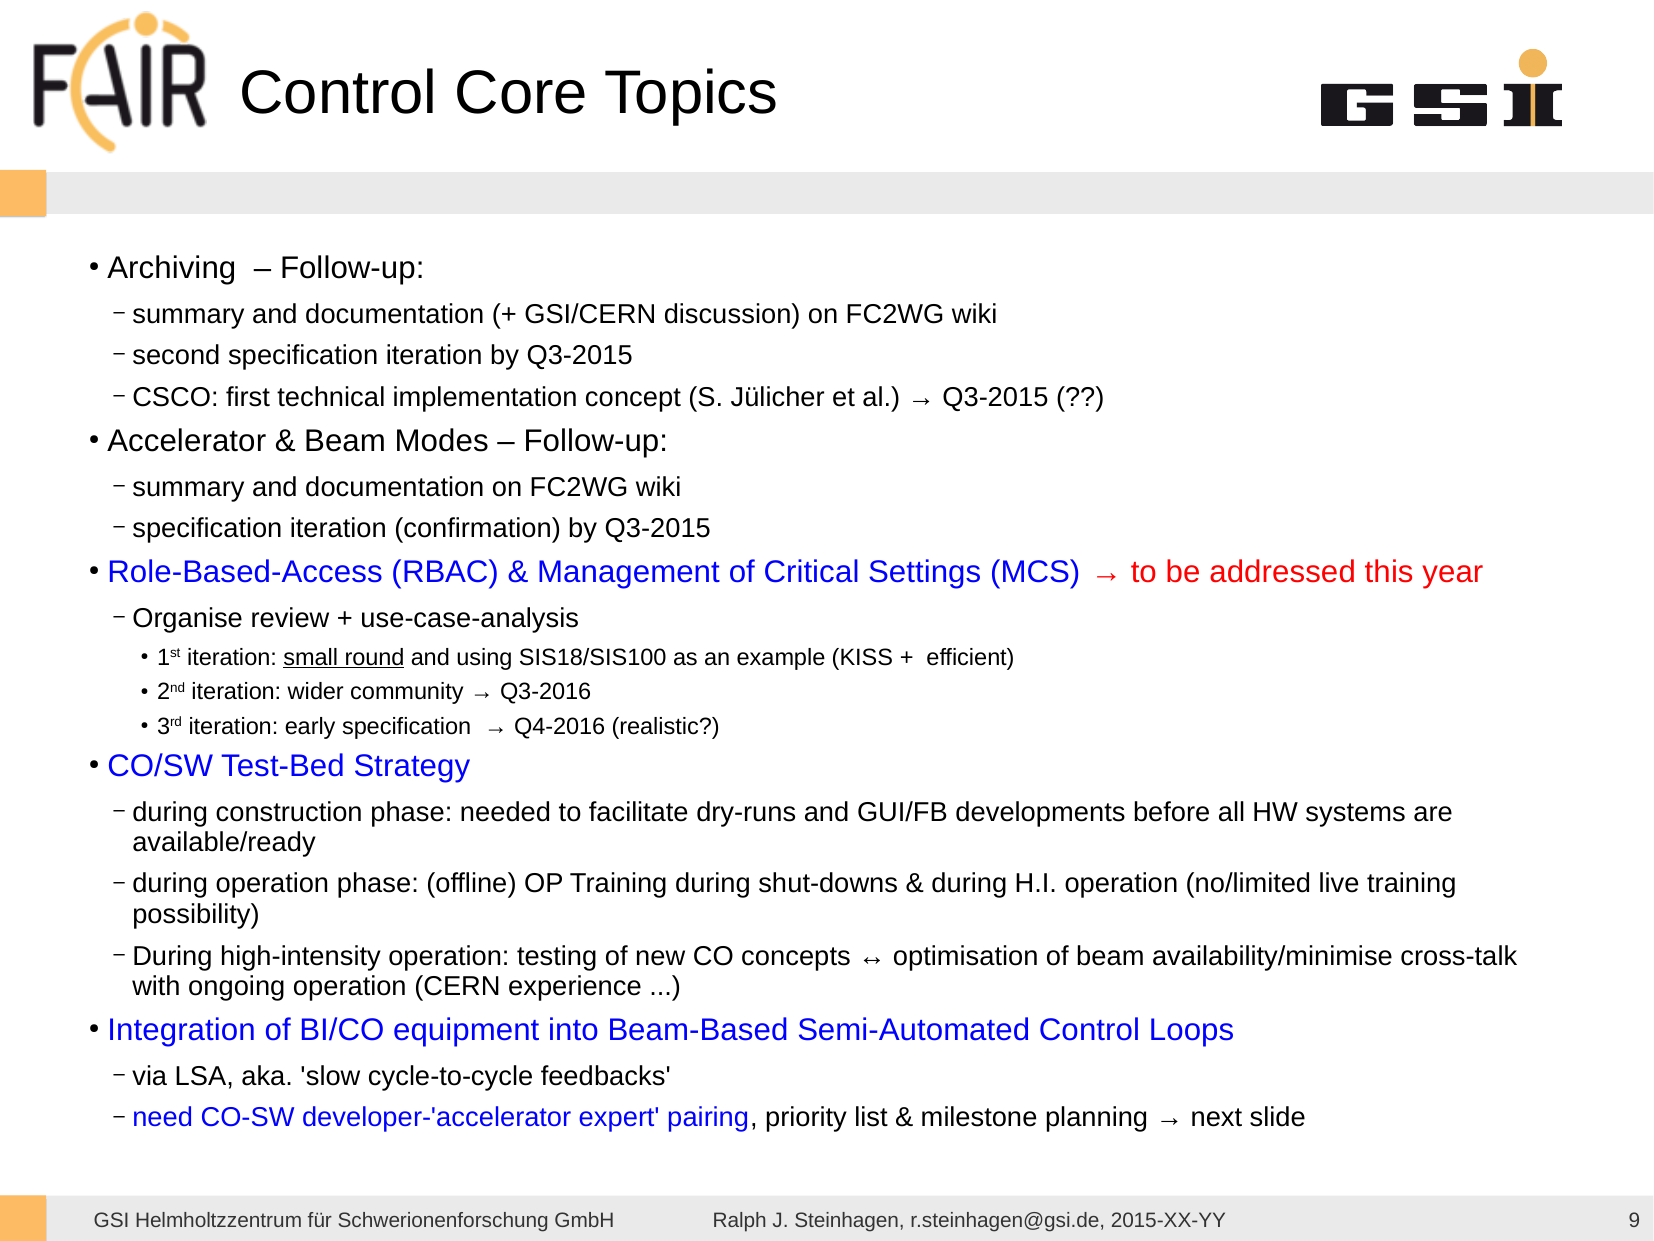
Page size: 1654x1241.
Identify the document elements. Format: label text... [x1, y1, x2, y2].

picture [1319, 46, 1564, 129]
picture [33, 10, 207, 155]
title Control Core Topics [239, 23, 1223, 162]
list Archiving – Follow-up: summary and documentation (+ GSI/CERN discussion) on FC2WG wiki second specification iteration by Q3-2015 CSCO: first technical implementation concept (S. Jülicher et al.) → Q3-2015 (??) Accelerator & Beam Modes – Follow-up: summary and documentation on FC2WG wiki specification iteration (confirmation) by Q3-2015 Role-Based-Access (RBAC) & Management of Critical Settings (MCS) → to be addressed this year Organise review + use-case-analysis 1st iteration: small round and using SIS18/SIS100 as an example (KISS + efficient) 2nd iteration: wider community → Q3-2016 3rd iteration: early specification → Q4-2016 (realistic?) CO/SW Test-Bed Strategy during construction phase: needed to facilitate dry-runs and GUI/FB developments before all HW systems are available/ready during operation phase: (offline) OP Training during shut-downs & during H.I. operation (no/limited live training possibility) During high-intensity operation: testing of new CO concepts ↔ optimisation of beam availability/minimise cross-talk with ongoing operation (CERN experience ...) Integration of BI/CO equipment into Beam-Based Semi-Automated Control Loops via LSA, aka. 'slow cycle-to-cycle feedbacks' need CO-SW developer-'accelerator expert' pairing, priority list & milestone planning → next slide [82, 249, 1571, 1158]
